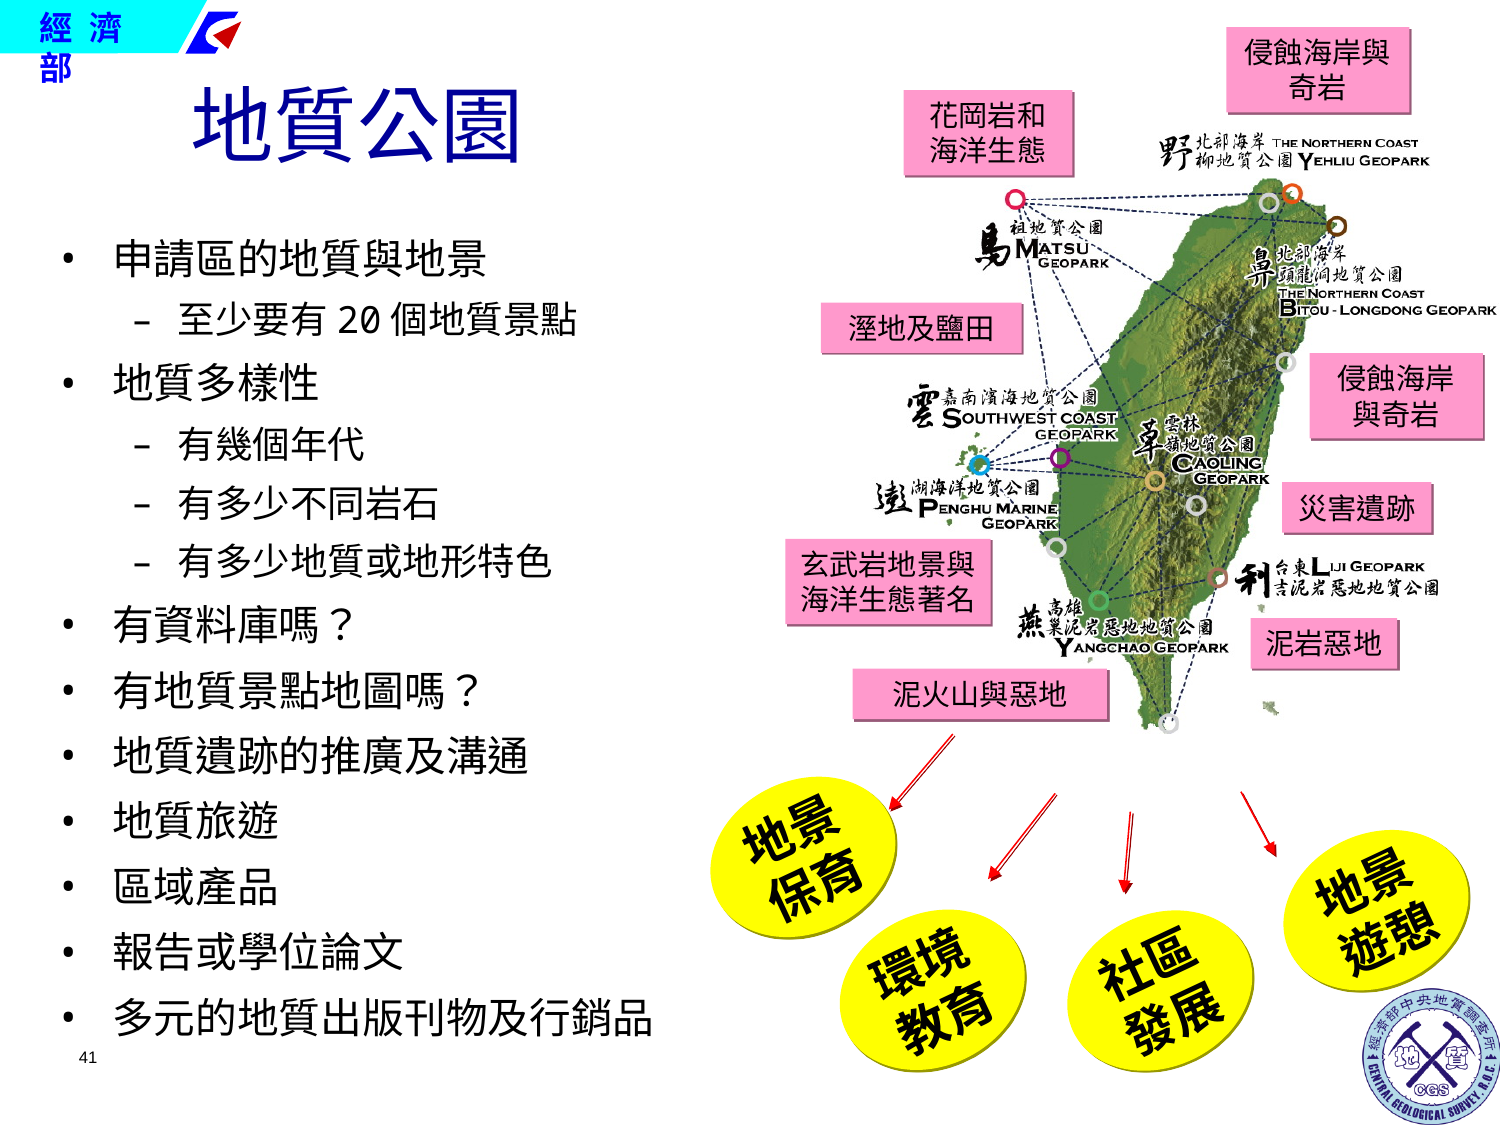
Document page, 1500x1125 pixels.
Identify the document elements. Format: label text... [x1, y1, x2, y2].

text_box 地景 遊憩 [1283, 829, 1469, 991]
text_box 泥火山與惡地 [852, 668, 1107, 720]
picture [1362, 988, 1500, 1125]
text_box 社區 發展 [1067, 910, 1253, 1071]
text_box 溼地及鹽田 [820, 302, 1022, 353]
text_box 侵蝕海岸與奇岩 [1309, 353, 1483, 439]
text_box 環境 教育 [839, 909, 1025, 1070]
text_box 侵蝕海岸與奇岩 [1226, 27, 1410, 113]
text_box 災害遺跡 [1282, 482, 1432, 533]
list 申請區的地質與地景 至少要有20個地質景點 地質多樣性 有幾個年代 有多少不同岩石 有多少地質或地形特色 有資料庫嗎？ 有地質景點地圖嗎？ 地質遺跡的推廣及溝通 地質旅遊 區域產品 報告或學位論文 多元的地質出版刊物及行銷品 [41, 219, 691, 1066]
text_box 地景 保育 [710, 776, 896, 938]
text_box 泥岩惡地 [1250, 618, 1398, 669]
text_box 地質公園 [0, 42, 715, 204]
picture [864, 73, 1500, 823]
text_box 花岡岩和海洋生態 [903, 90, 1073, 176]
text_box 玄武岩地景與海洋生態著名 [785, 538, 991, 625]
